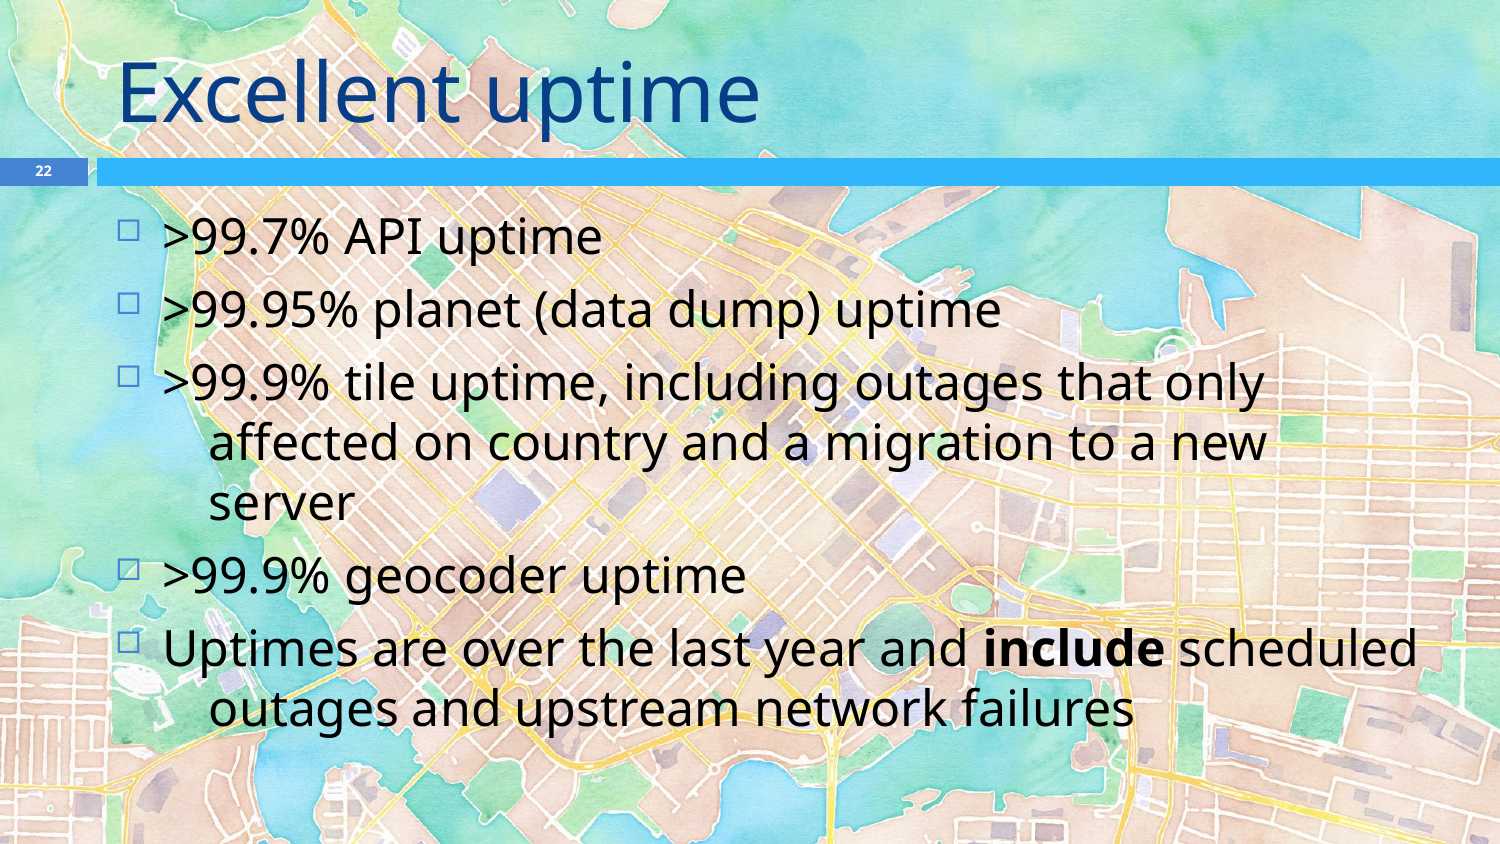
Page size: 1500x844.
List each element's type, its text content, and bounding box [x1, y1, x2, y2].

text_box ‹#› [0, 156, 88, 187]
title Excellent uptime [100, 28, 1438, 151]
list >99.7% API uptime >99.95% planet (data dump) uptime >99.9% tile uptime, including outages that only affected on country and a migration to a new server >99.9% geocoder uptime Uptimes are over the last year and include scheduled outages and upstream network failures [100, 196, 1438, 751]
